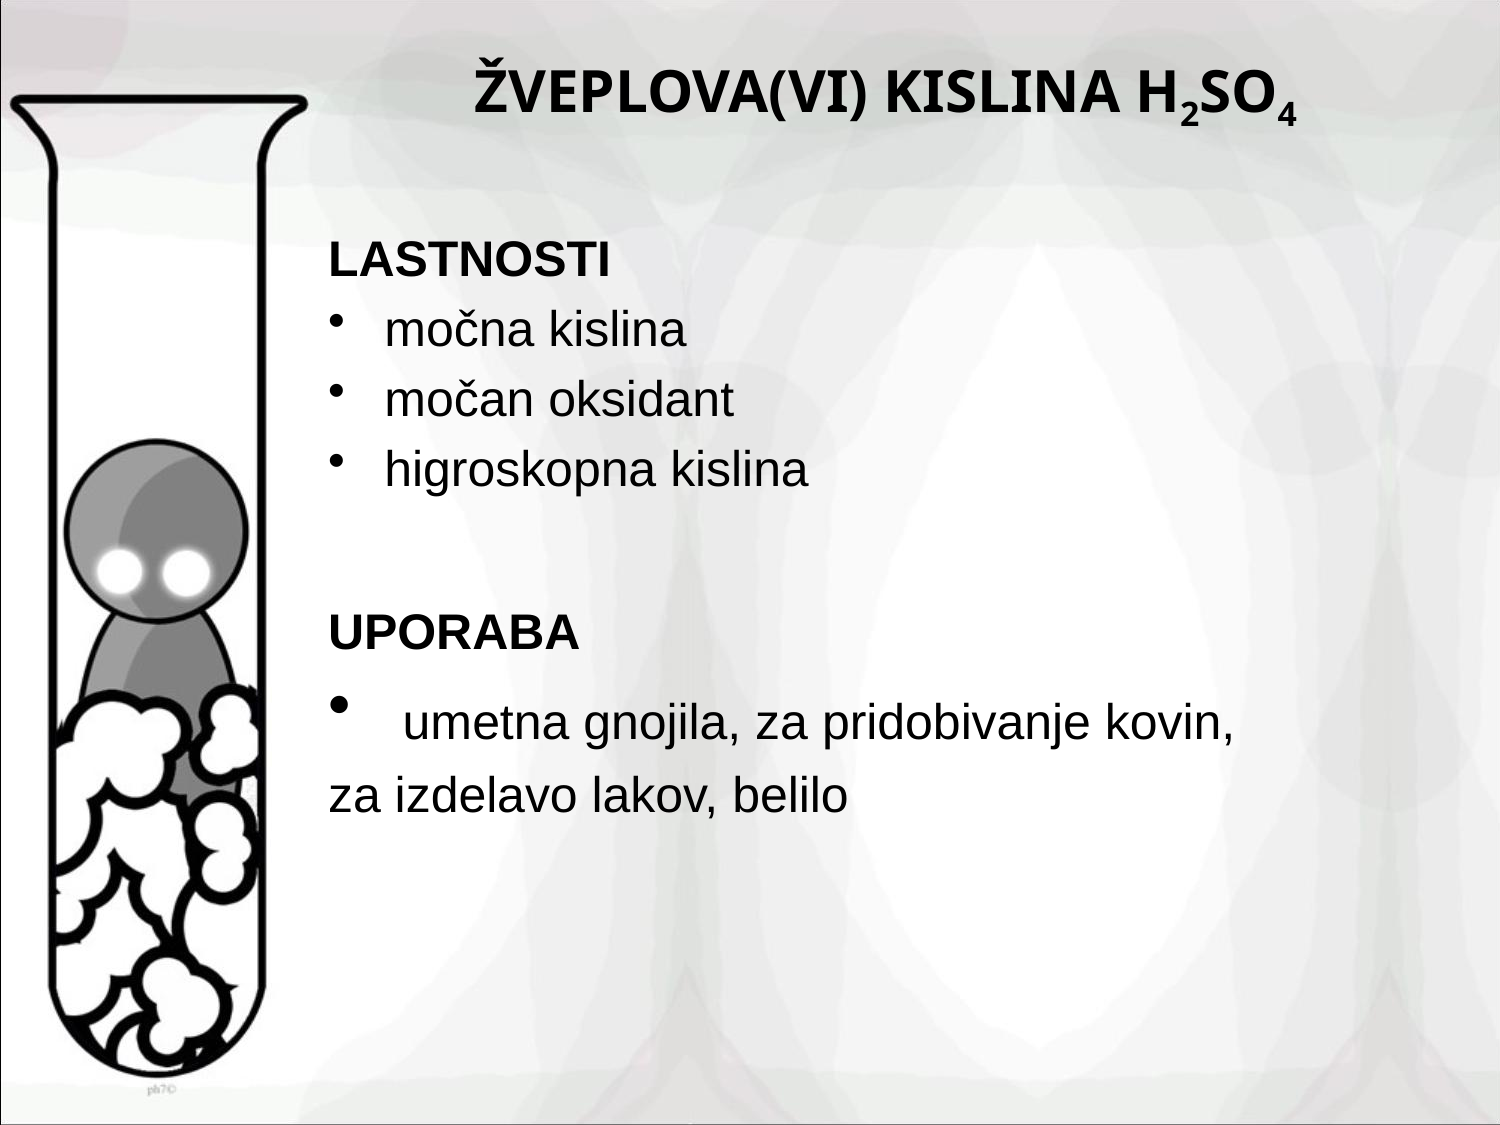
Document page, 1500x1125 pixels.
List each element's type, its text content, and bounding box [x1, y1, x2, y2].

picture [0, 0, 1500, 1125]
list LASTNOSTI močna kislina močan oksidant higroskopna kislina UPORABA umetna gnojila, za pridobivanje kovin, za izdelavo lakov, belilo [312, 148, 1500, 892]
title ŽVEPLOVA(VI) KISLINA H2SO4 [147, 0, 1500, 188]
